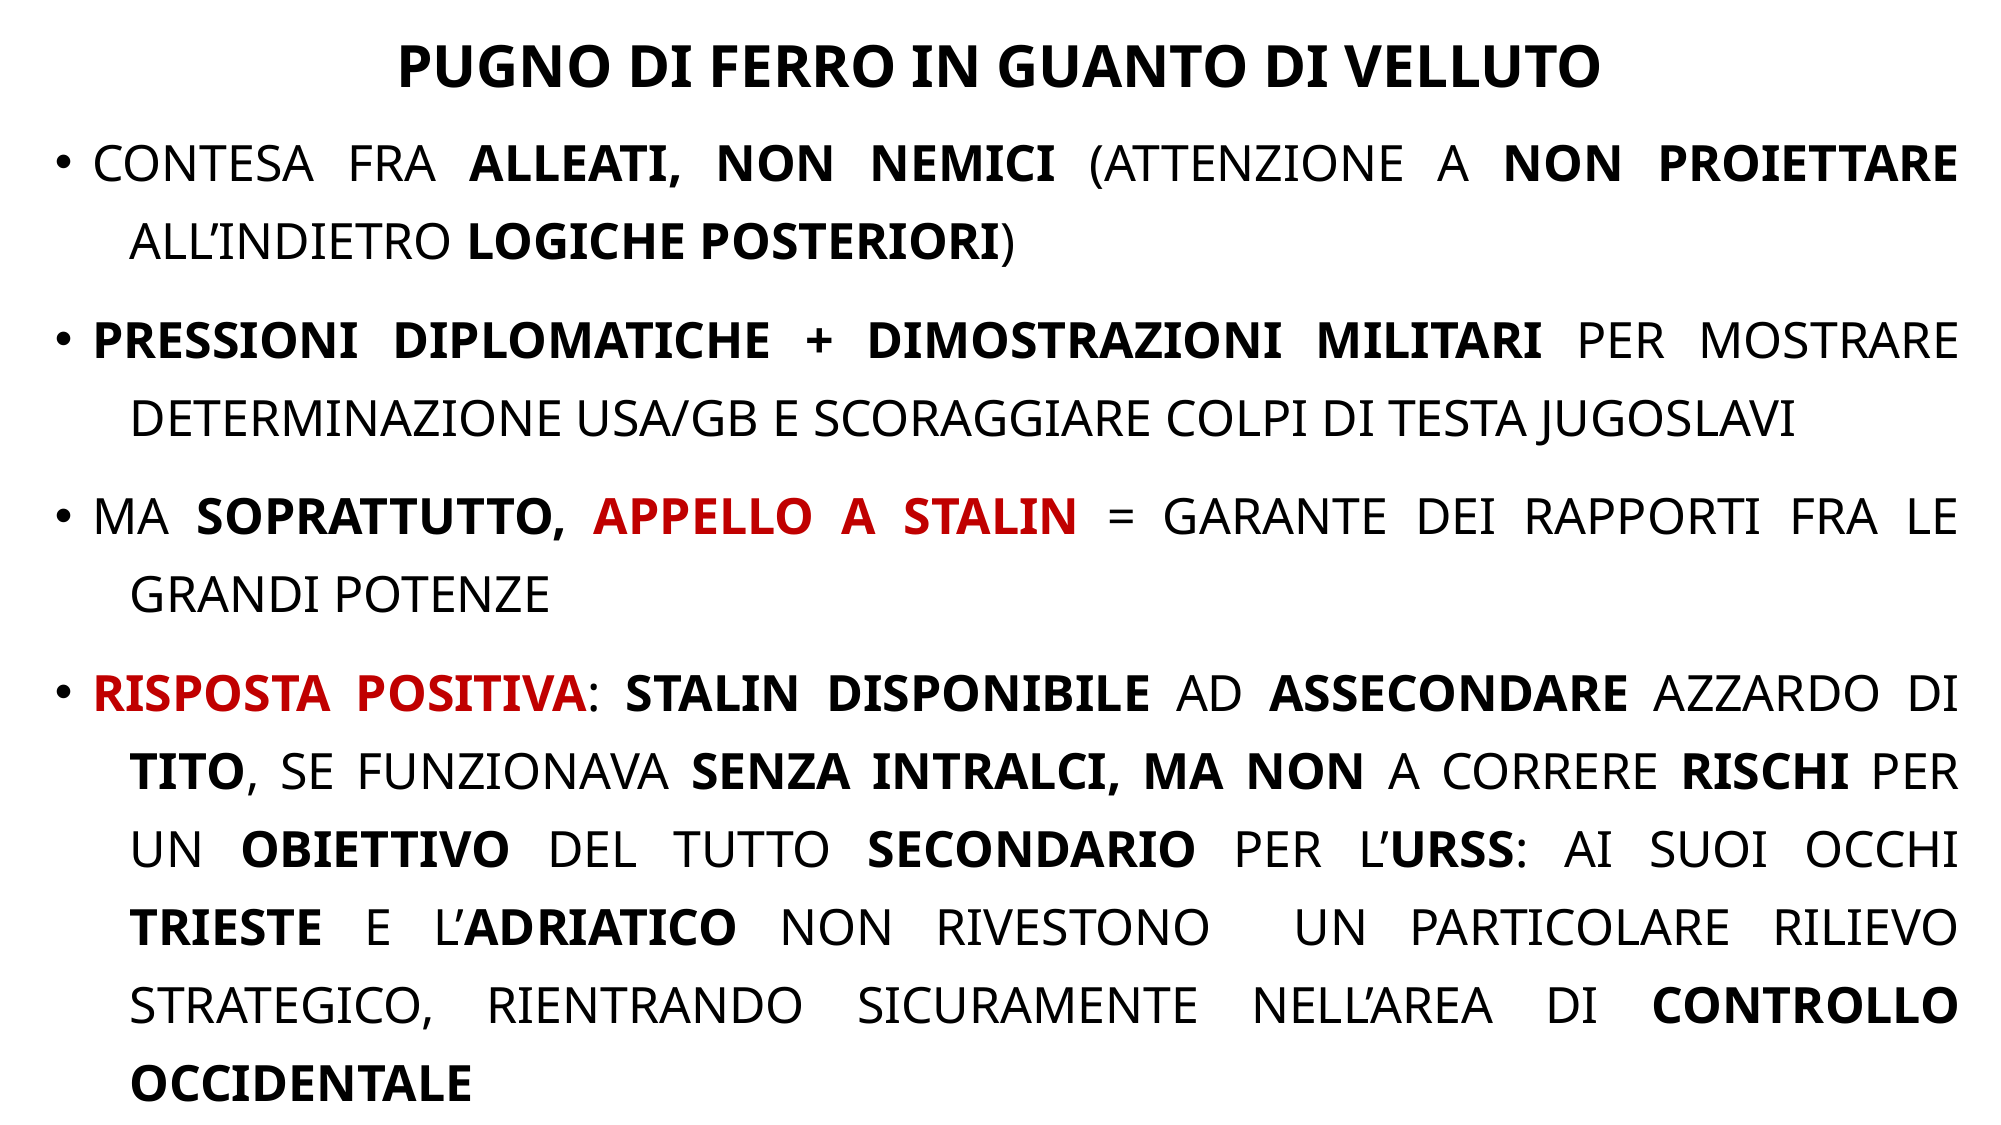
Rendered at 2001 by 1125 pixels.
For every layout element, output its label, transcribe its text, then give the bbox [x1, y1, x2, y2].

title PUGNO DI FERRO IN GUANTO DI VELLUTO [137, 13, 1863, 105]
list CONTESA FRA ALLEATI, NON NEMICI (ATTENZIONE A NON PROIETTARE ALL’INDIETRO LOGICHE POSTERIORI) PRESSIONI DIPLOMATICHE + DIMOSTRAZIONI MILITARI PER MOSTRARE DETERMINAZIONE USA/GB E SCORAGGIARE COLPI DI TESTA JUGOSLAVI MA SOPRATTUTTO, APPELLO A STALIN = GARANTE DEI RAPPORTI FRA LE GRANDI POTENZE RISPOSTA POSITIVA: STALIN DISPONIBILE AD ASSECONDARE AZZARDO DI TITO, SE FUNZIONAVA SENZA INTRALCI, MA NON A CORRERE RISCHI PER UN OBIETTIVO DEL TUTTO SECONDARIO PER L’URSS: AI SUOI OCCHI TRIESTE E L’ADRIATICO NON RIVESTONO UN PARTICOLARE RILIEVO STRATEGICO, RIENTRANDO SICURAMENTE NELL’AREA DI CONTROLLO OCCIDENTALE [39, 105, 1975, 1125]
